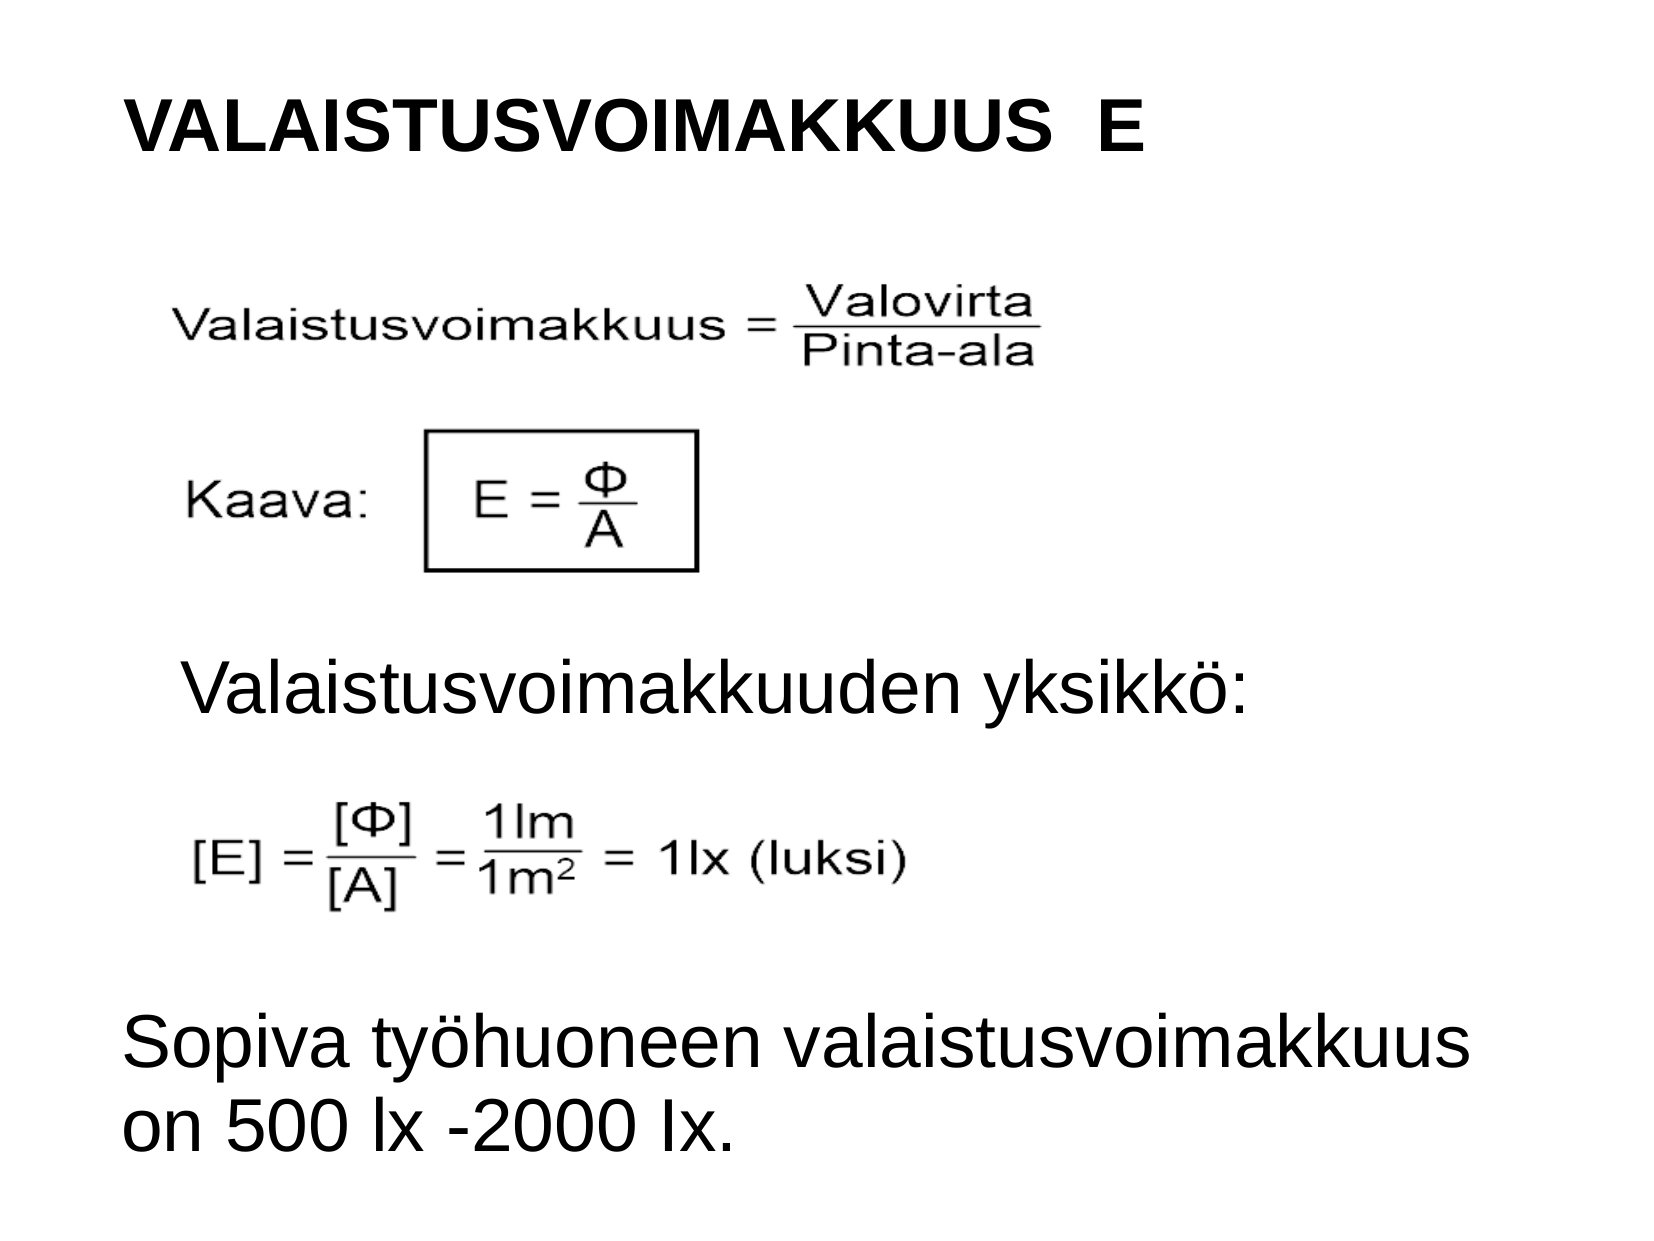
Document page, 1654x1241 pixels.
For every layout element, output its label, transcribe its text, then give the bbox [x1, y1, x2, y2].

picture [141, 767, 957, 930]
text_box Sopiva työhuoneen valaistusvoimakkuus on 500 lx -2000 Ix. [106, 992, 1642, 1241]
text_box VALAISTUSVOIMAKKUUS E [108, 75, 1288, 201]
picture [121, 234, 1087, 390]
picture [134, 403, 733, 587]
text_box Valaistusvoimakkuuden yksikkö: [165, 637, 1418, 742]
